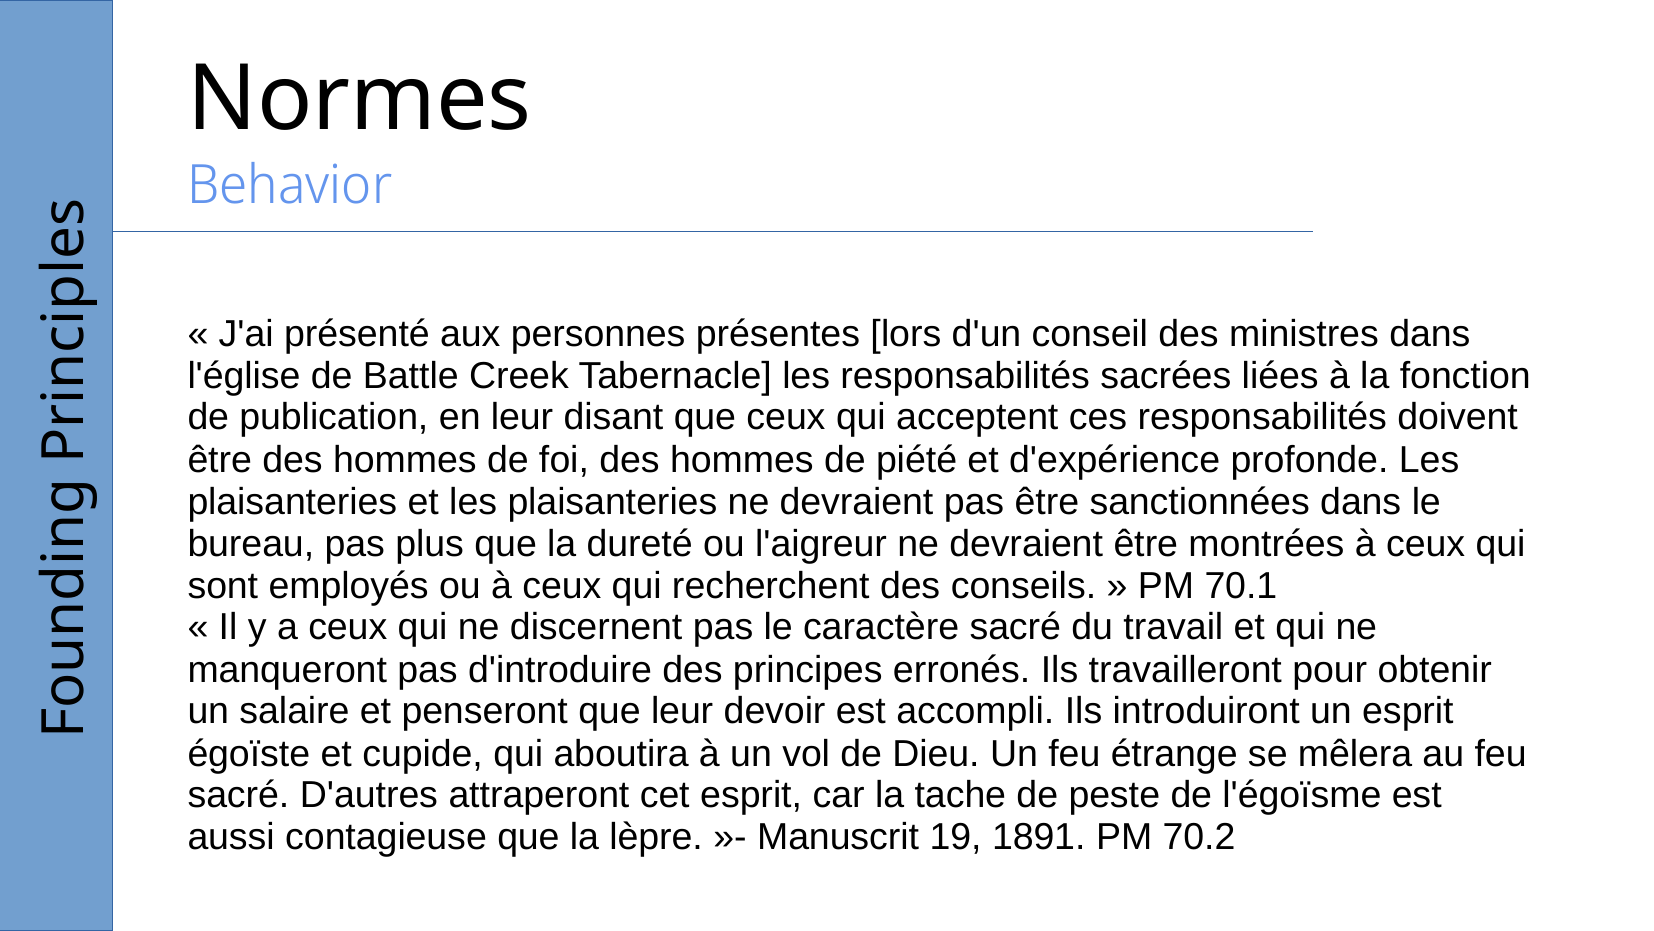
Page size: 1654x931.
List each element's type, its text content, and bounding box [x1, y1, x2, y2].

subtitle « J'ai présenté aux personnes présentes [lors d'un conseil des ministres dans l'église de Battle Creek Tabernacle] les responsabilités sacrées liées à la fonction de publication, en leur disant que ceux qui acceptent ces responsabilités doivent être des hommes de foi, des hommes de piété et d'expérience profonde. Les plaisanteries et les plaisanteries ne devraient pas être sanctionnées dans le bureau, pas plus que la dureté ou l'aigreur ne devraient être montrées à ceux qui sont employés ou à ceux qui recherchent des conseils. » PM 70.1 « Il y a ceux qui ne discernent pas le caractère sacré du travail et qui ne manqueront pas d'introduire des principes erronés. Ils travailleront pour obtenir un salaire et penseront que leur devoir est accompli. Ils introduiront un esprit égoïste et cupide, qui aboutira à un vol de Dieu. Un feu étrange se mêlera au feu sacré. D'autres attraperont cet esprit, car la tache de peste de l'égoïsme est aussi contagieuse que la lèpre. »- Manuscrit 19, 1891. PM 70.2 [187, 312, 1538, 901]
title Normes [187, 33, 1571, 125]
title Behavior [187, 125, 1571, 239]
text_box Founding Principles [13, 37, 105, 901]
text_box [0, 0, 113, 931]
